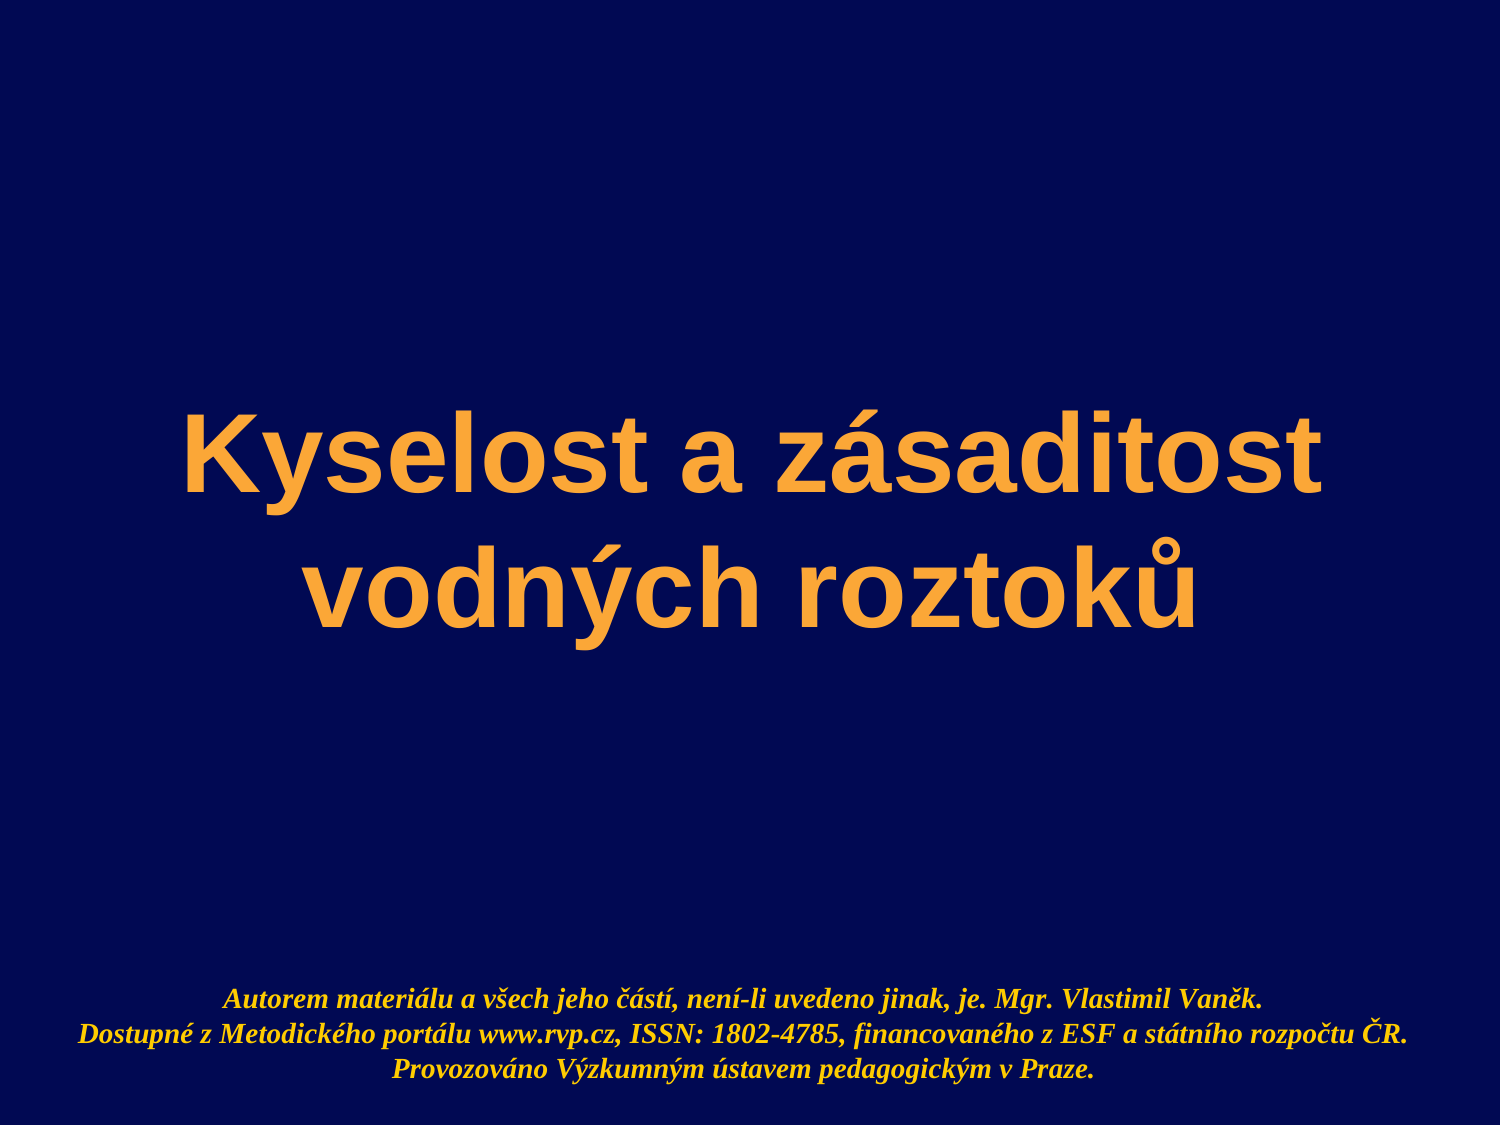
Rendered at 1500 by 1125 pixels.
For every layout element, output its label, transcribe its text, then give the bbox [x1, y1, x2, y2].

title Kyselost a zásaditost vodných roztoků [76, 337, 1427, 693]
text_box Autorem materiálu a všech jeho částí, není-li uvedeno jinak, je. Mgr. Vlastimil Vaněk. Dostupné z Metodického portálu www.rvp.cz, ISSN: 1802-4785, financovaného z ESF a státního rozpočtu ČR. Provozováno Výzkumným ústavem pedagogickým v Praze. [41, 971, 1447, 1125]
